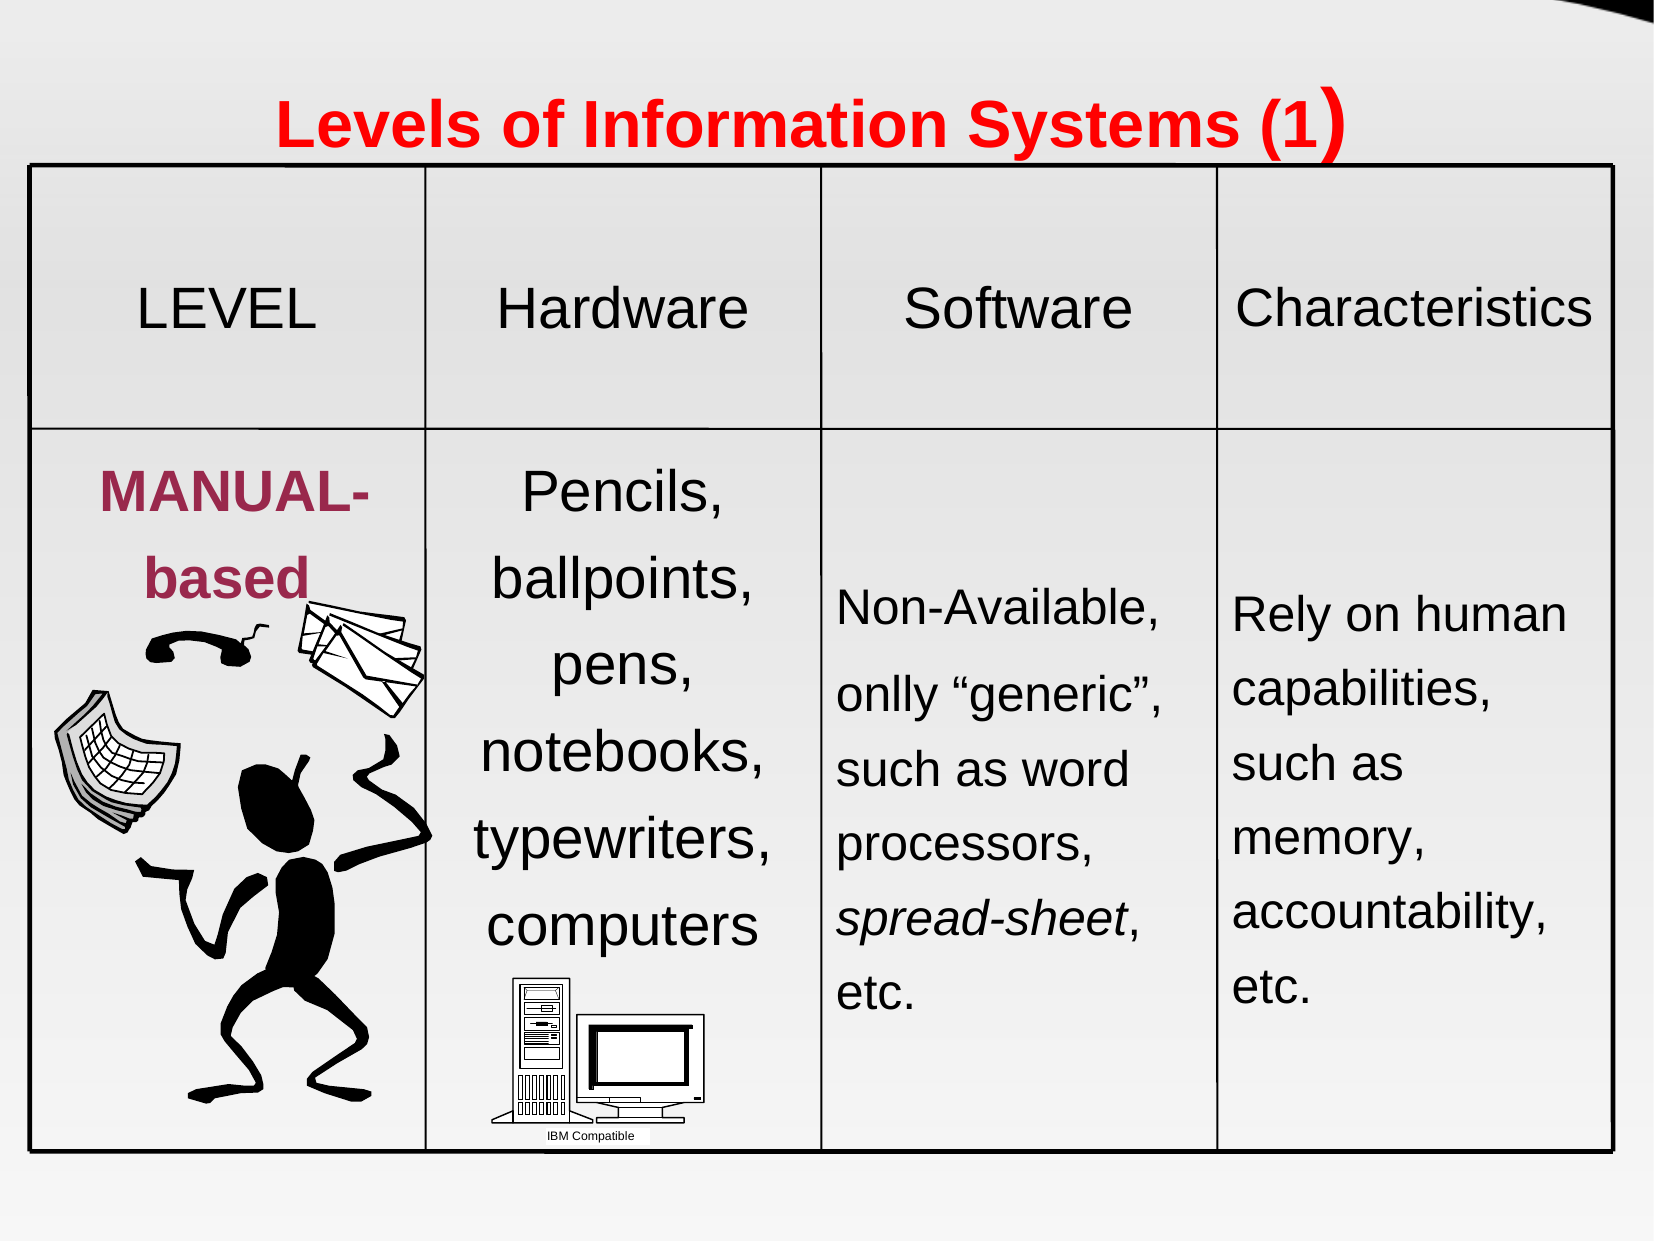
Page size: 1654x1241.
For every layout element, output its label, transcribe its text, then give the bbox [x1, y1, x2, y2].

text_box Hardware [427, 168, 820, 427]
text_box Characteristics [1219, 168, 1610, 427]
text_box LEVEL [32, 168, 424, 427]
title Levels of Information Systems (1)‏ [0, 36, 1624, 179]
text_box MANUAL-based [32, 430, 424, 1149]
text_box Software [823, 168, 1216, 427]
text_box Non-Available, onlly “generic”, such as word processors, spread-sheet, etc. [823, 430, 1216, 1149]
text_box Pencils, ballpoints, pens, notebooks, typewriters, computers [427, 430, 820, 1149]
text_box Rely on human capabilities, such as memory, accountability, etc. [1219, 430, 1610, 1149]
picture [0, 0, 1654, 1241]
